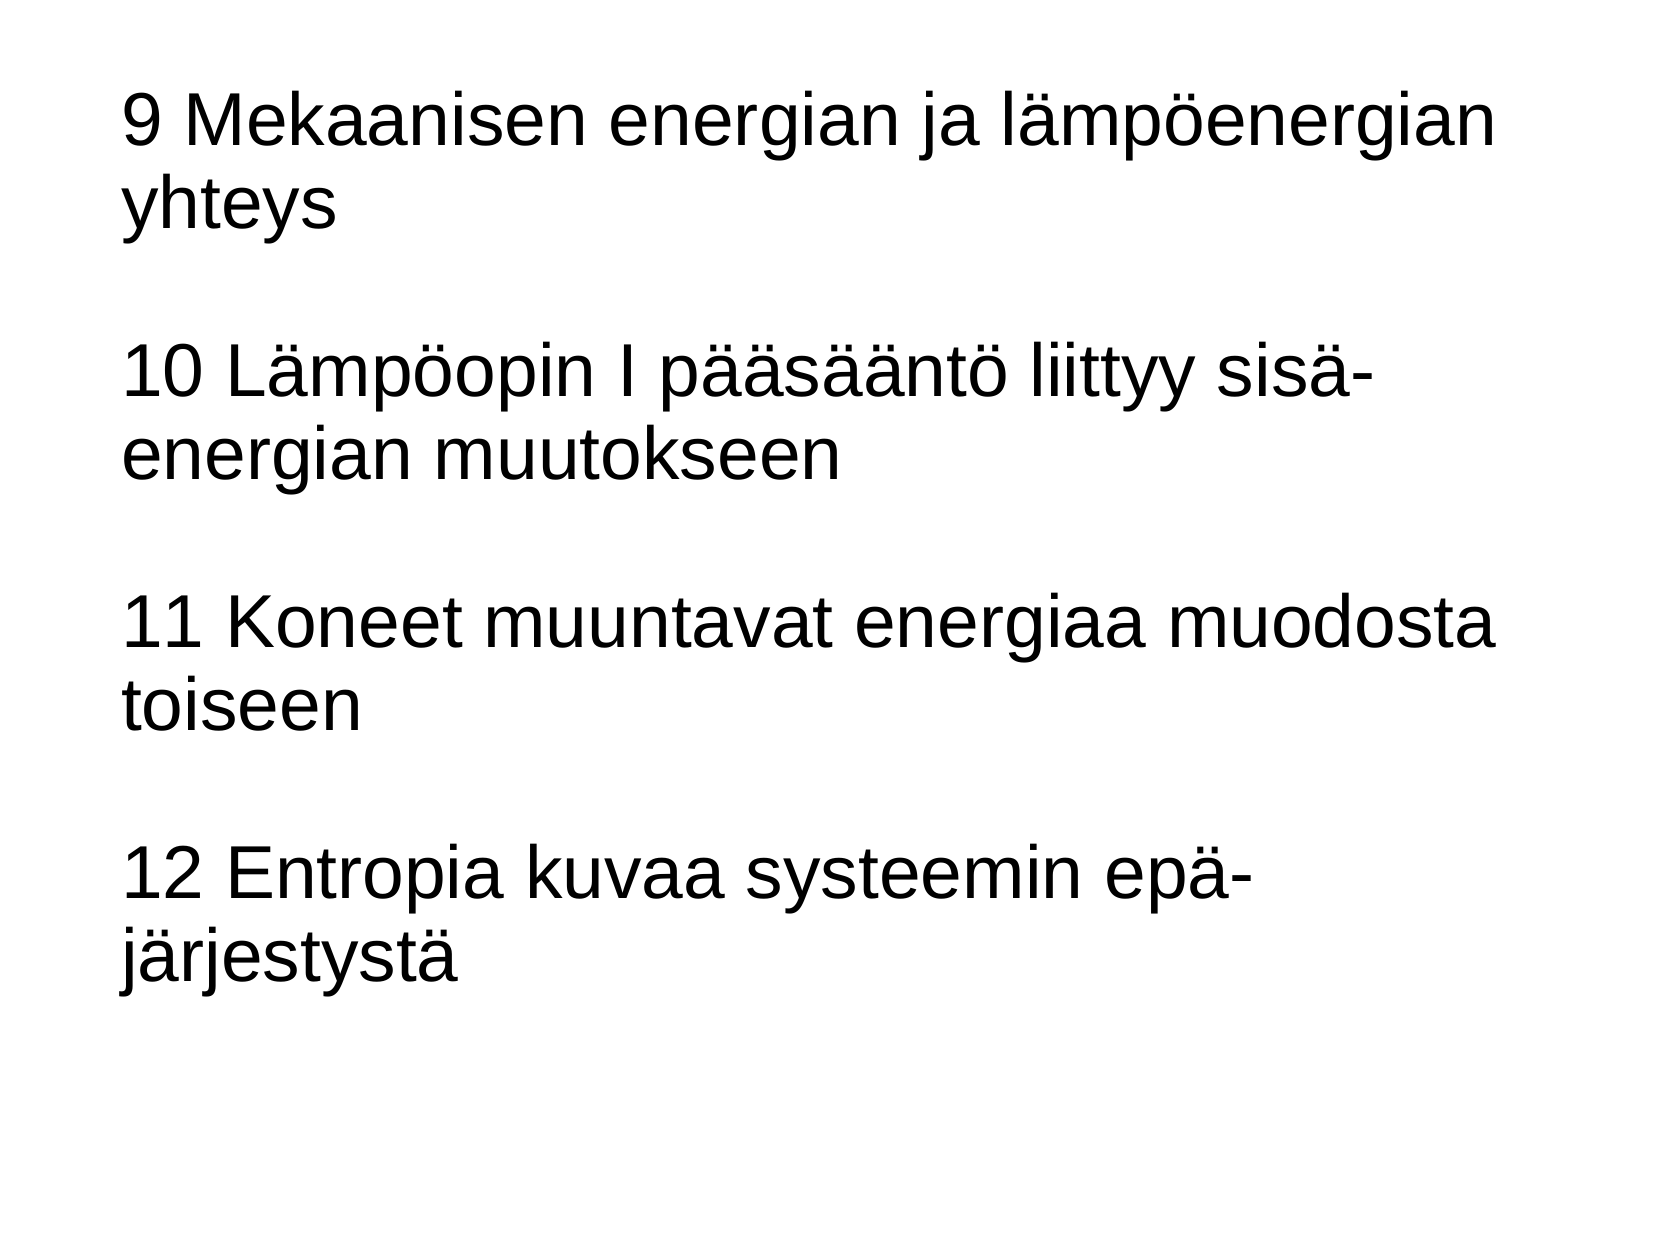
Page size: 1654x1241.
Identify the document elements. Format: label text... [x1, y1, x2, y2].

text_box 9 Mekaanisen energian ja lämpöenergian yhteys 10 Lämpöopin I pääsääntö liittyy sisä-energian muutokseen 11 Koneet muuntavat energiaa muodosta toiseen 12 Entropia kuvaa systeemin epä-järjestystä [106, 70, 1548, 1174]
